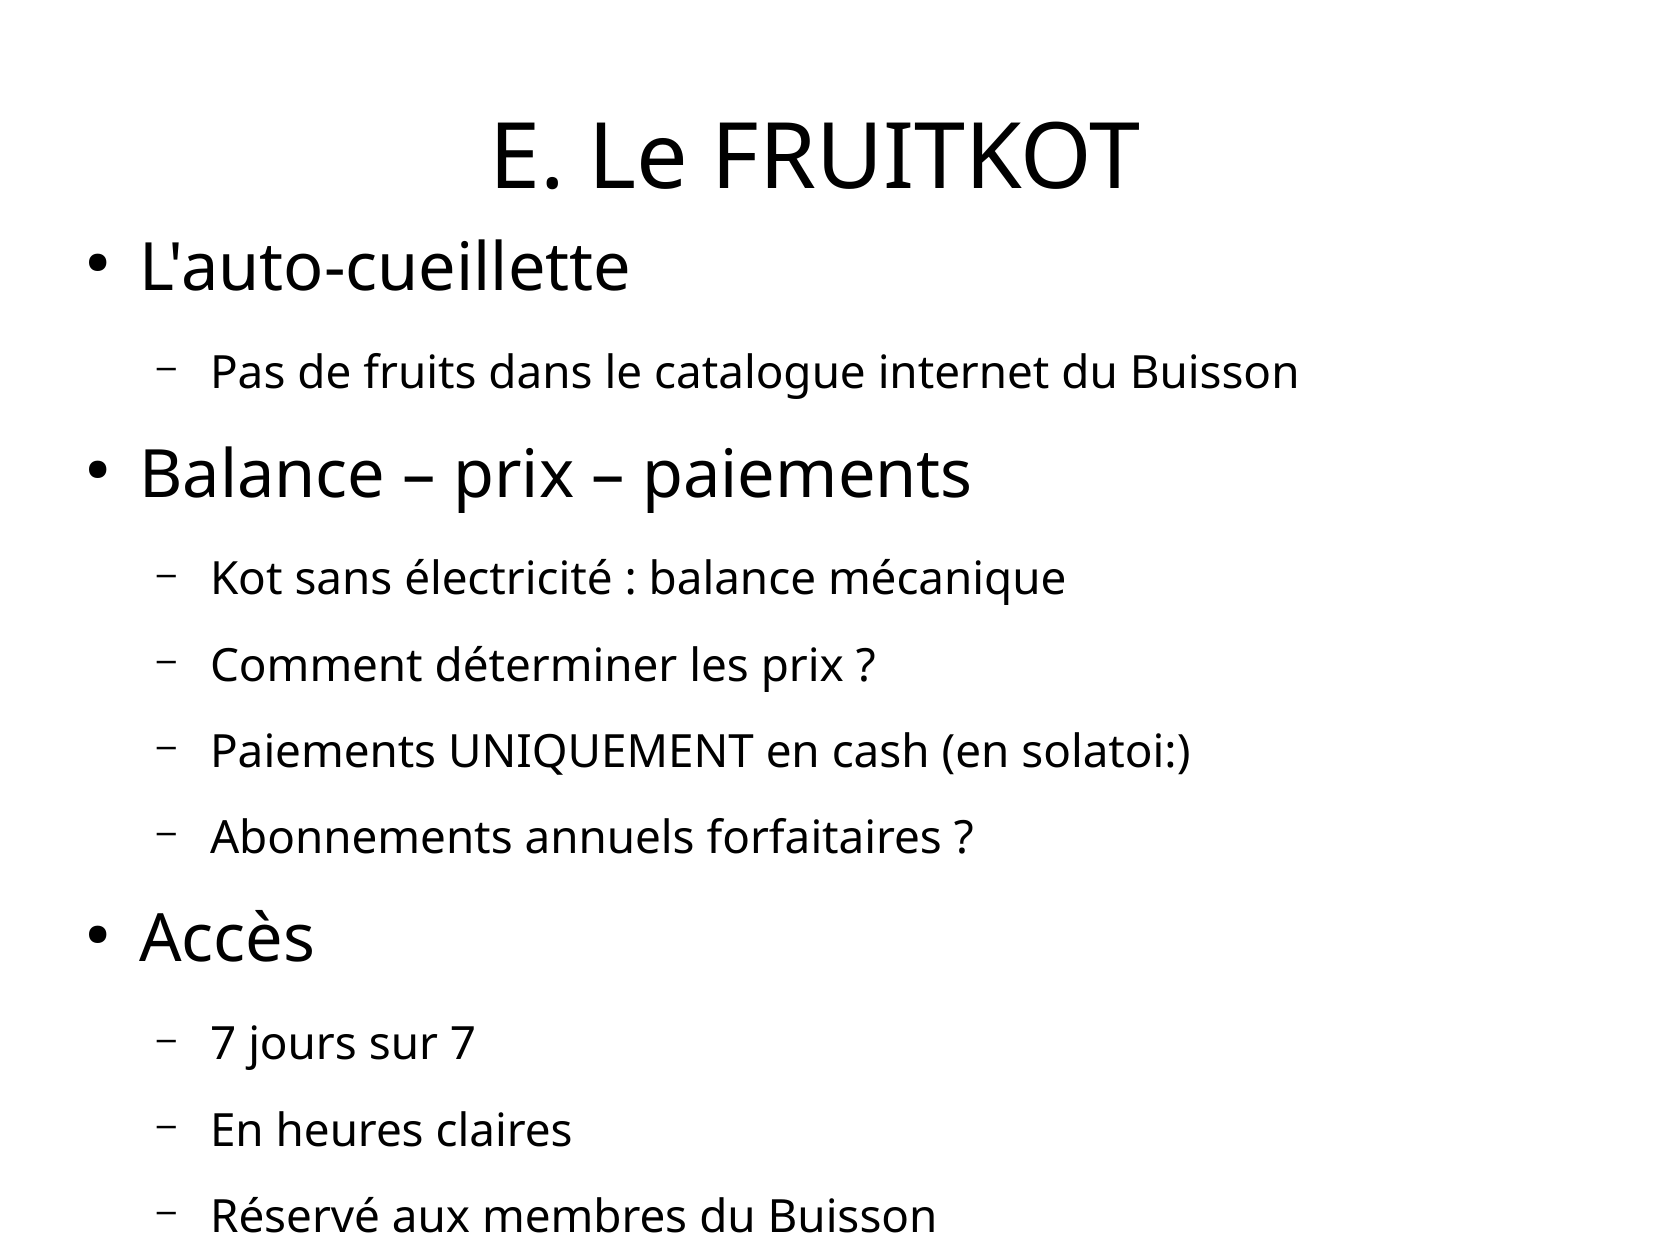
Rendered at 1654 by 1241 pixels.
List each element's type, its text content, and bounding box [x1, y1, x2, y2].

title E. Le FRUITKOT [82, 49, 1571, 257]
list L'auto-cueillette Pas de fruits dans le catalogue internet du Buisson Balance – prix – paiements Kot sans électricité : balance mécanique Comment déterminer les prix ? Paiements UNIQUEMENT en cash (en solatoi:) Abonnements annuels forfaitaires ? Accès 7 jours sur 7 En heures claires Réservé aux membres du Buisson [68, 219, 1557, 1209]
